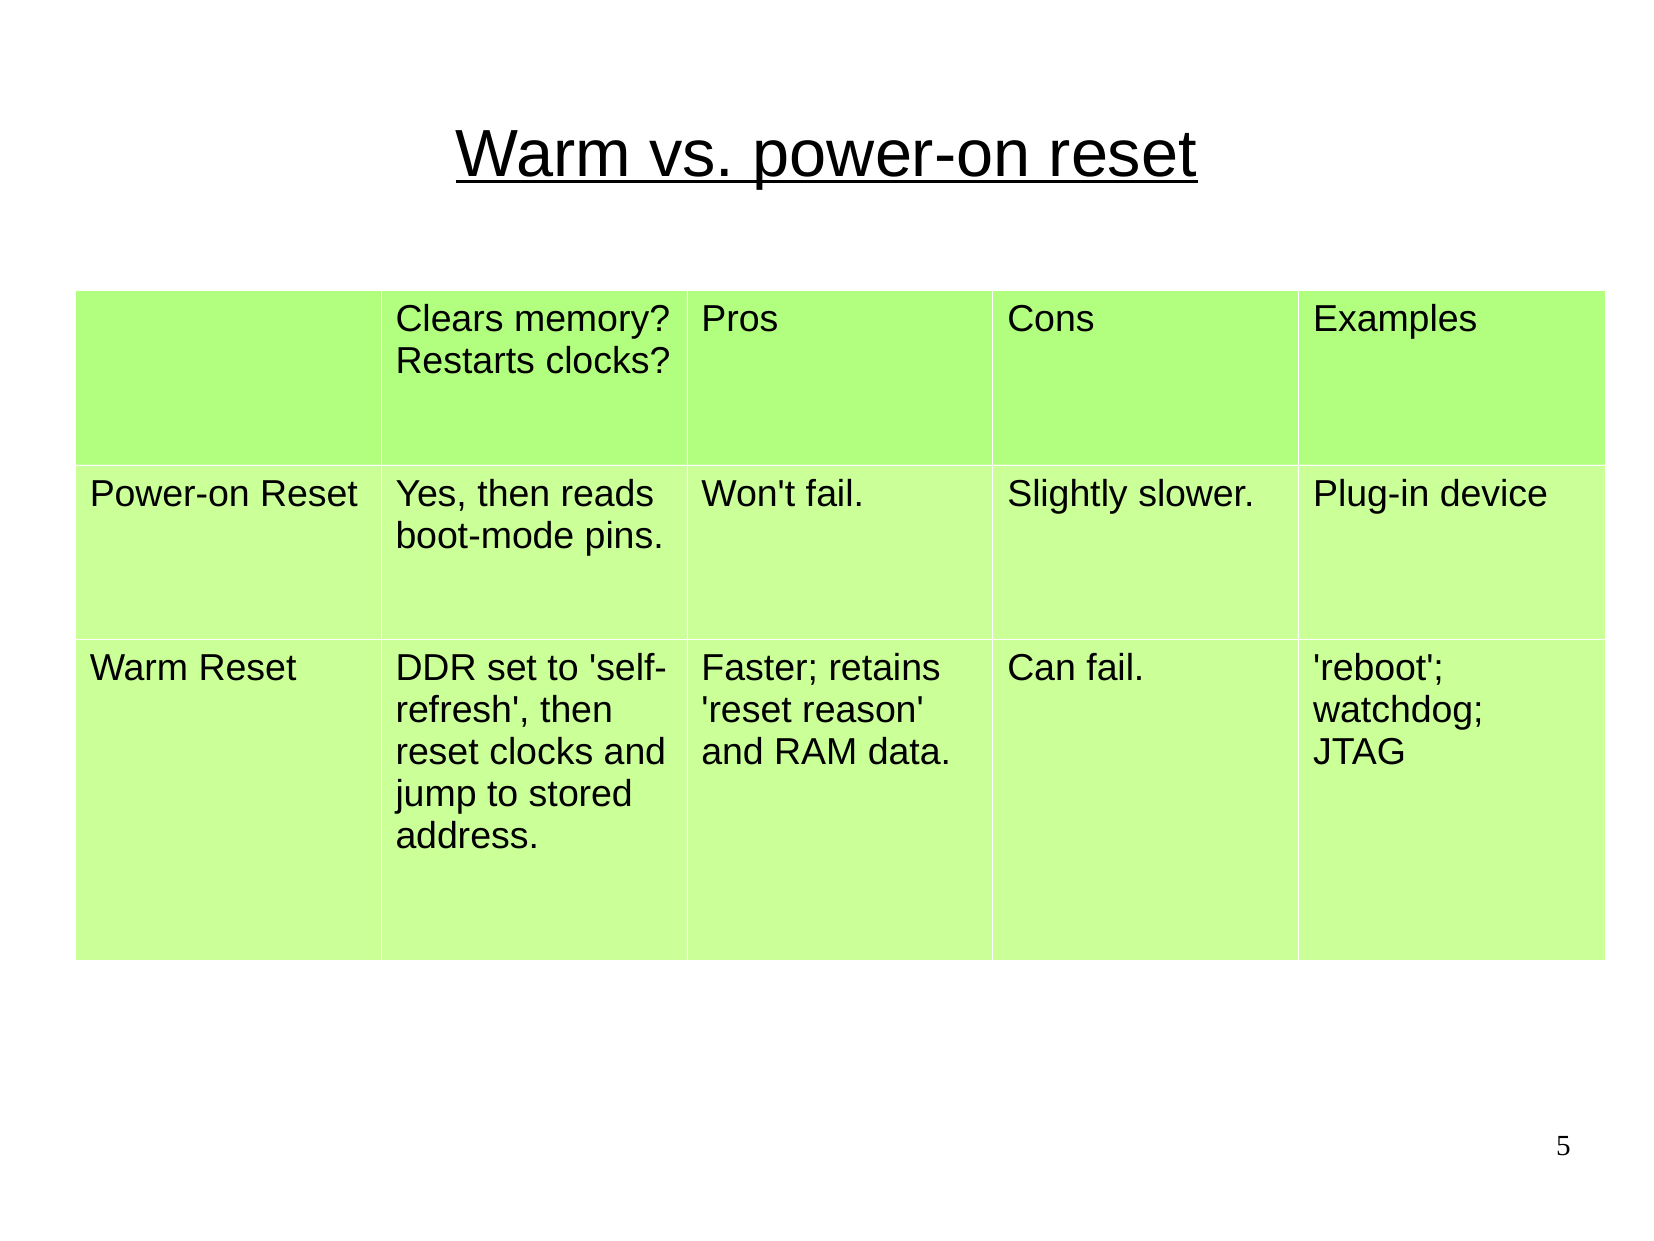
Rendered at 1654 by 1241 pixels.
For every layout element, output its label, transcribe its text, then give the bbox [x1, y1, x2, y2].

table_header Cons [993, 291, 1298, 465]
table_header Examples [1299, 291, 1605, 465]
table_header Clears memory? Restarts clocks? [382, 291, 687, 465]
title Warm vs. power-on reset [82, 49, 1571, 257]
table_cell Faster; retains 'reset reason' and RAM data. [688, 640, 992, 960]
table_cell Slightly slower. [993, 466, 1298, 639]
table_cell Can fail. [993, 640, 1298, 960]
table_cell Won't fail. [688, 466, 992, 639]
table_cell Warm Reset [76, 640, 381, 960]
table_cell Plug-in device [1299, 466, 1605, 639]
table_header Pros [688, 291, 992, 465]
table_cell 'reboot'; watchdog; JTAG [1299, 640, 1605, 960]
table_cell Yes, then reads boot-mode pins. [382, 466, 687, 639]
table_cell Power-on Reset [76, 466, 381, 639]
table_header [76, 291, 381, 465]
table_cell DDR set to 'self-refresh', then reset clocks and jump to stored address. [382, 640, 687, 960]
